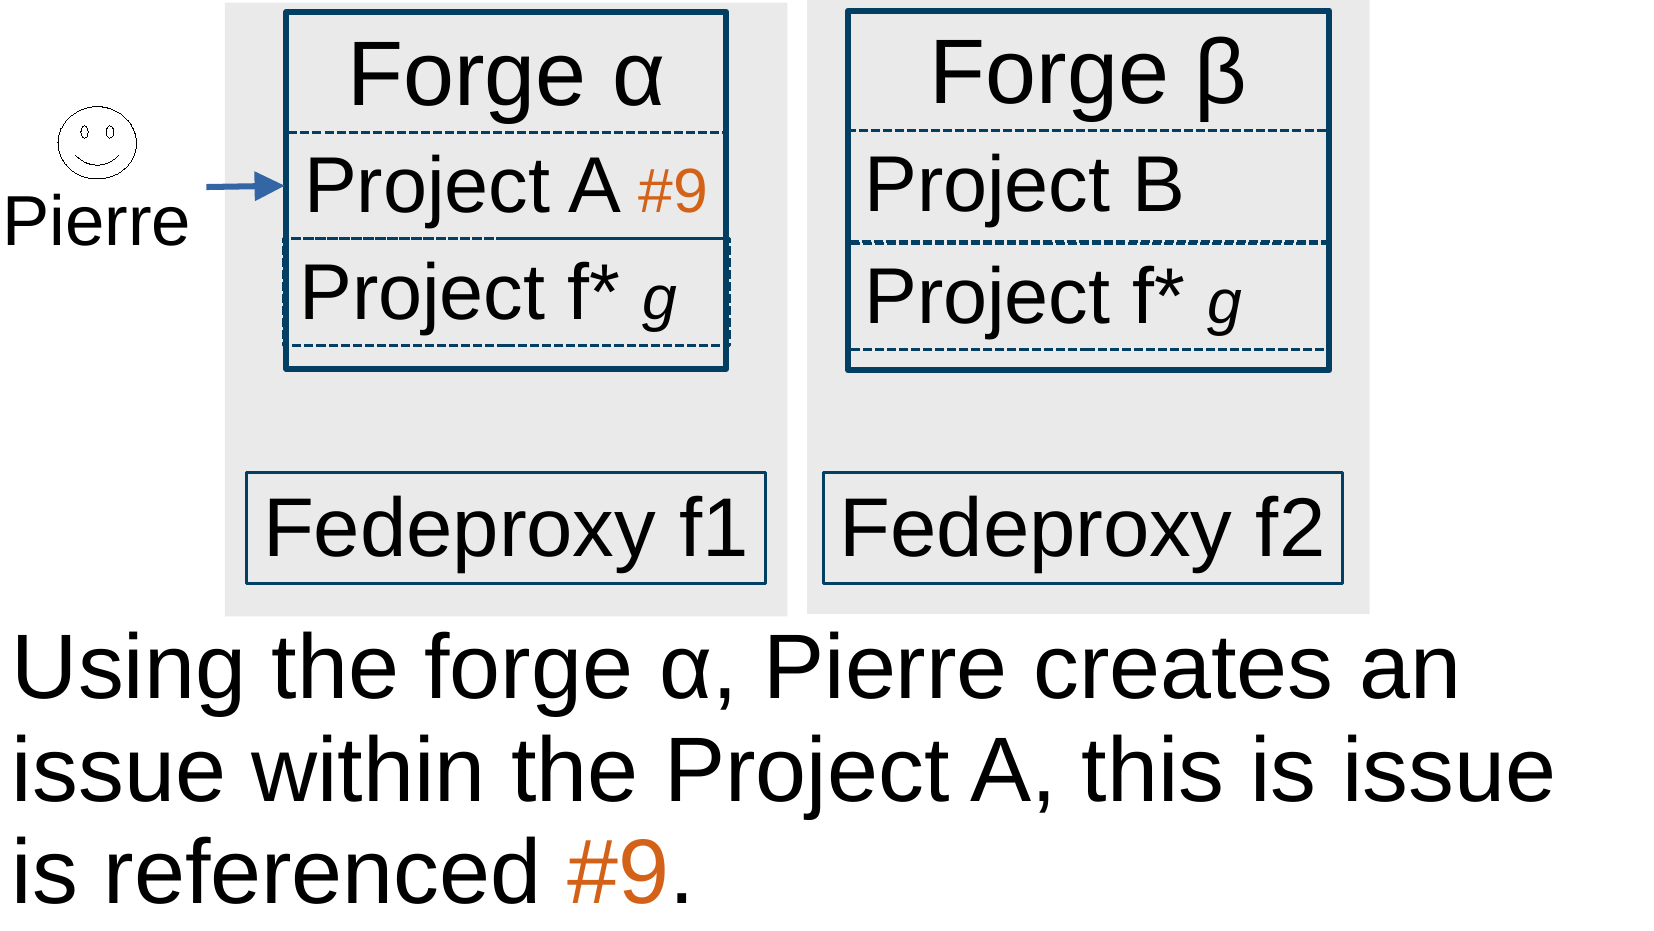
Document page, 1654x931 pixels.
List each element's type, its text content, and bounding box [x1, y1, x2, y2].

text_box Project B [848, 130, 1329, 242]
text_box Project f* g [283, 238, 730, 346]
text_box Pierre [0, 173, 207, 268]
text_box Project A #9 [287, 132, 725, 238]
title Using the forge α, Pierre creates an issue within the Project A, this is issue is referenced #9. [11, 615, 1575, 924]
text_box Forge β [848, 350, 1330, 371]
text_box Forge α [286, 11, 727, 237]
text_box Forge β [848, 10, 1330, 131]
text_box Forge α [286, 346, 727, 369]
text_box Project f* g [848, 243, 1330, 350]
text_box Fedeproxy f2 [823, 472, 1343, 584]
text_box [807, 0, 1370, 614]
text_box Fedeproxy f1 [246, 472, 766, 584]
text_box [224, 2, 788, 615]
